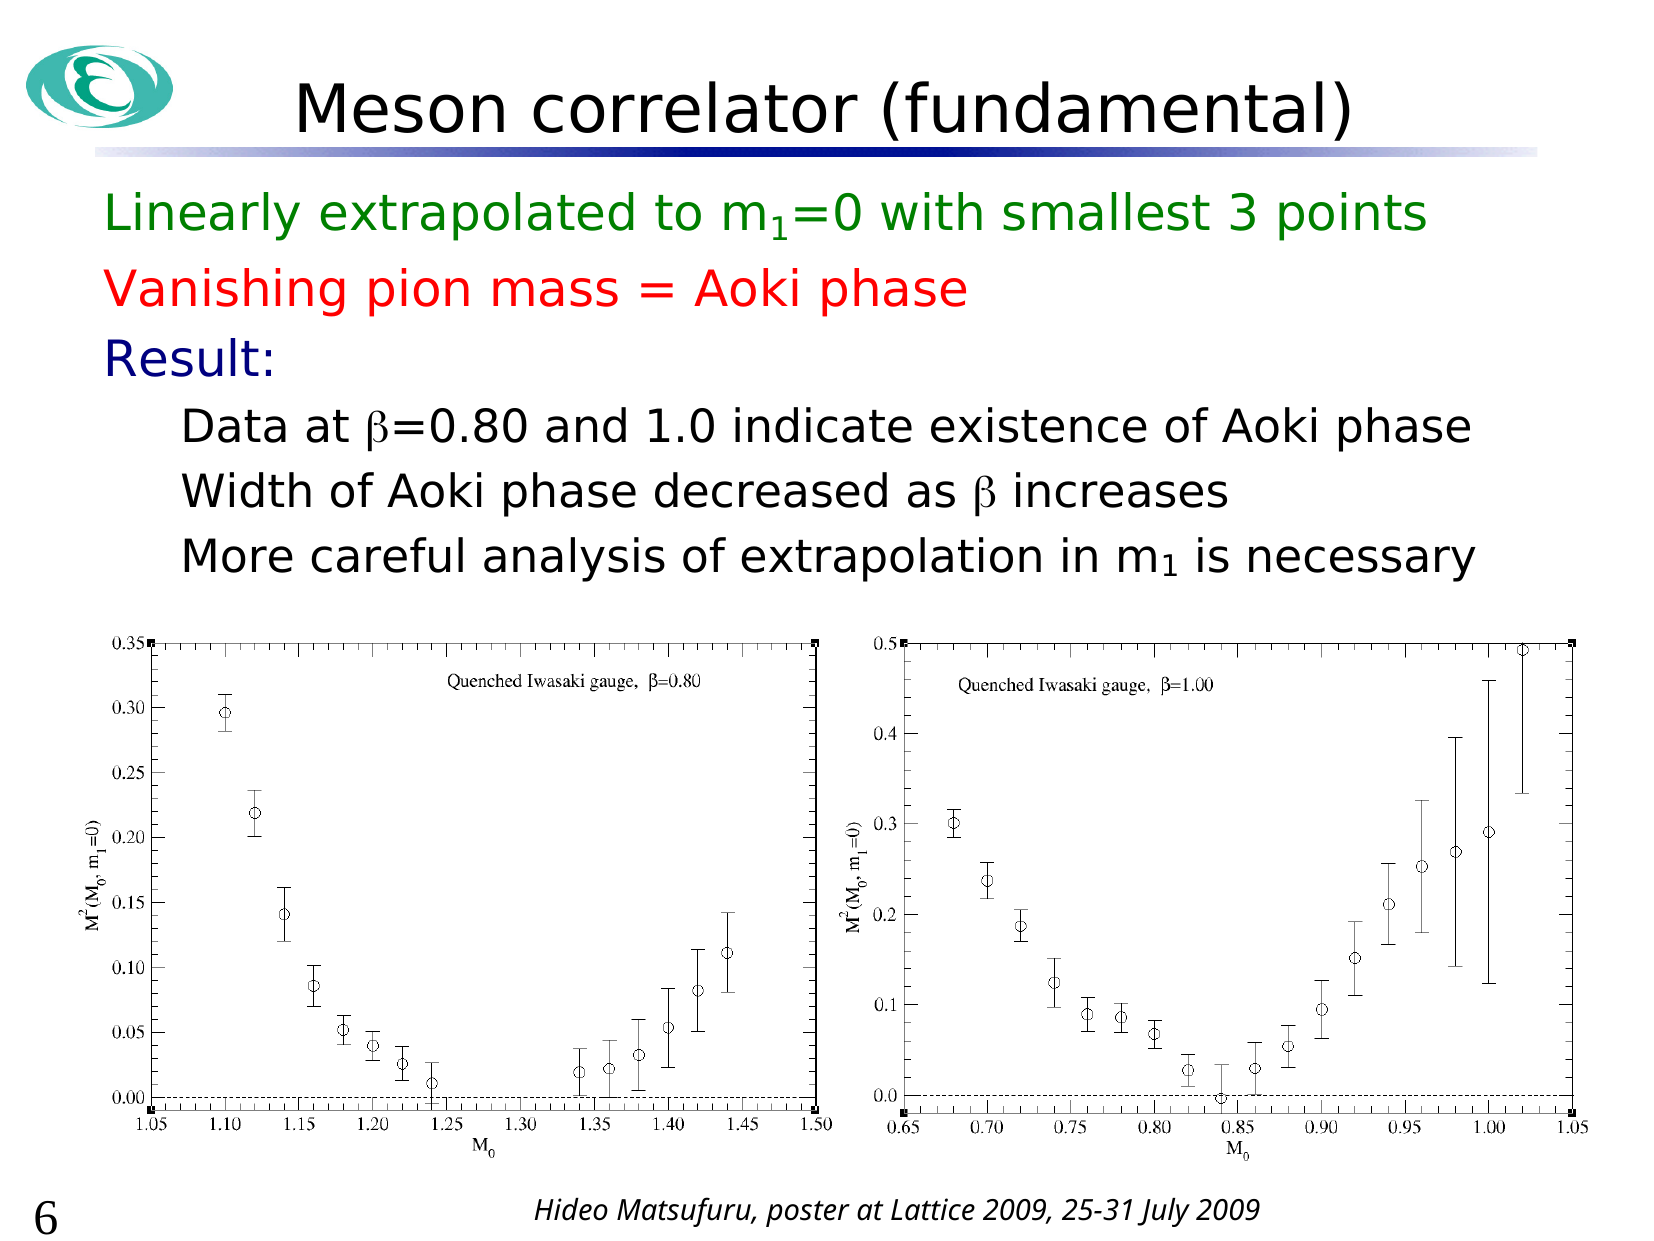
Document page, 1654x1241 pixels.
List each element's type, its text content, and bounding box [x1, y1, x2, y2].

picture [1450, 147, 1538, 157]
picture [75, 629, 1595, 1166]
title Meson correlator (fundamental) [201, 56, 1450, 163]
picture [20, 37, 179, 136]
picture [95, 147, 201, 157]
list Linearly extrapolated to m1=0 with smallest 3 points Vanishing pion mass = Aoki phase Result: Data at =0.80 and 1.0 indicate existence of Aoki phase Width of Aoki phase decreased as  increases More careful analysis of extrapolation in m1 is necessary [85, 184, 1538, 609]
